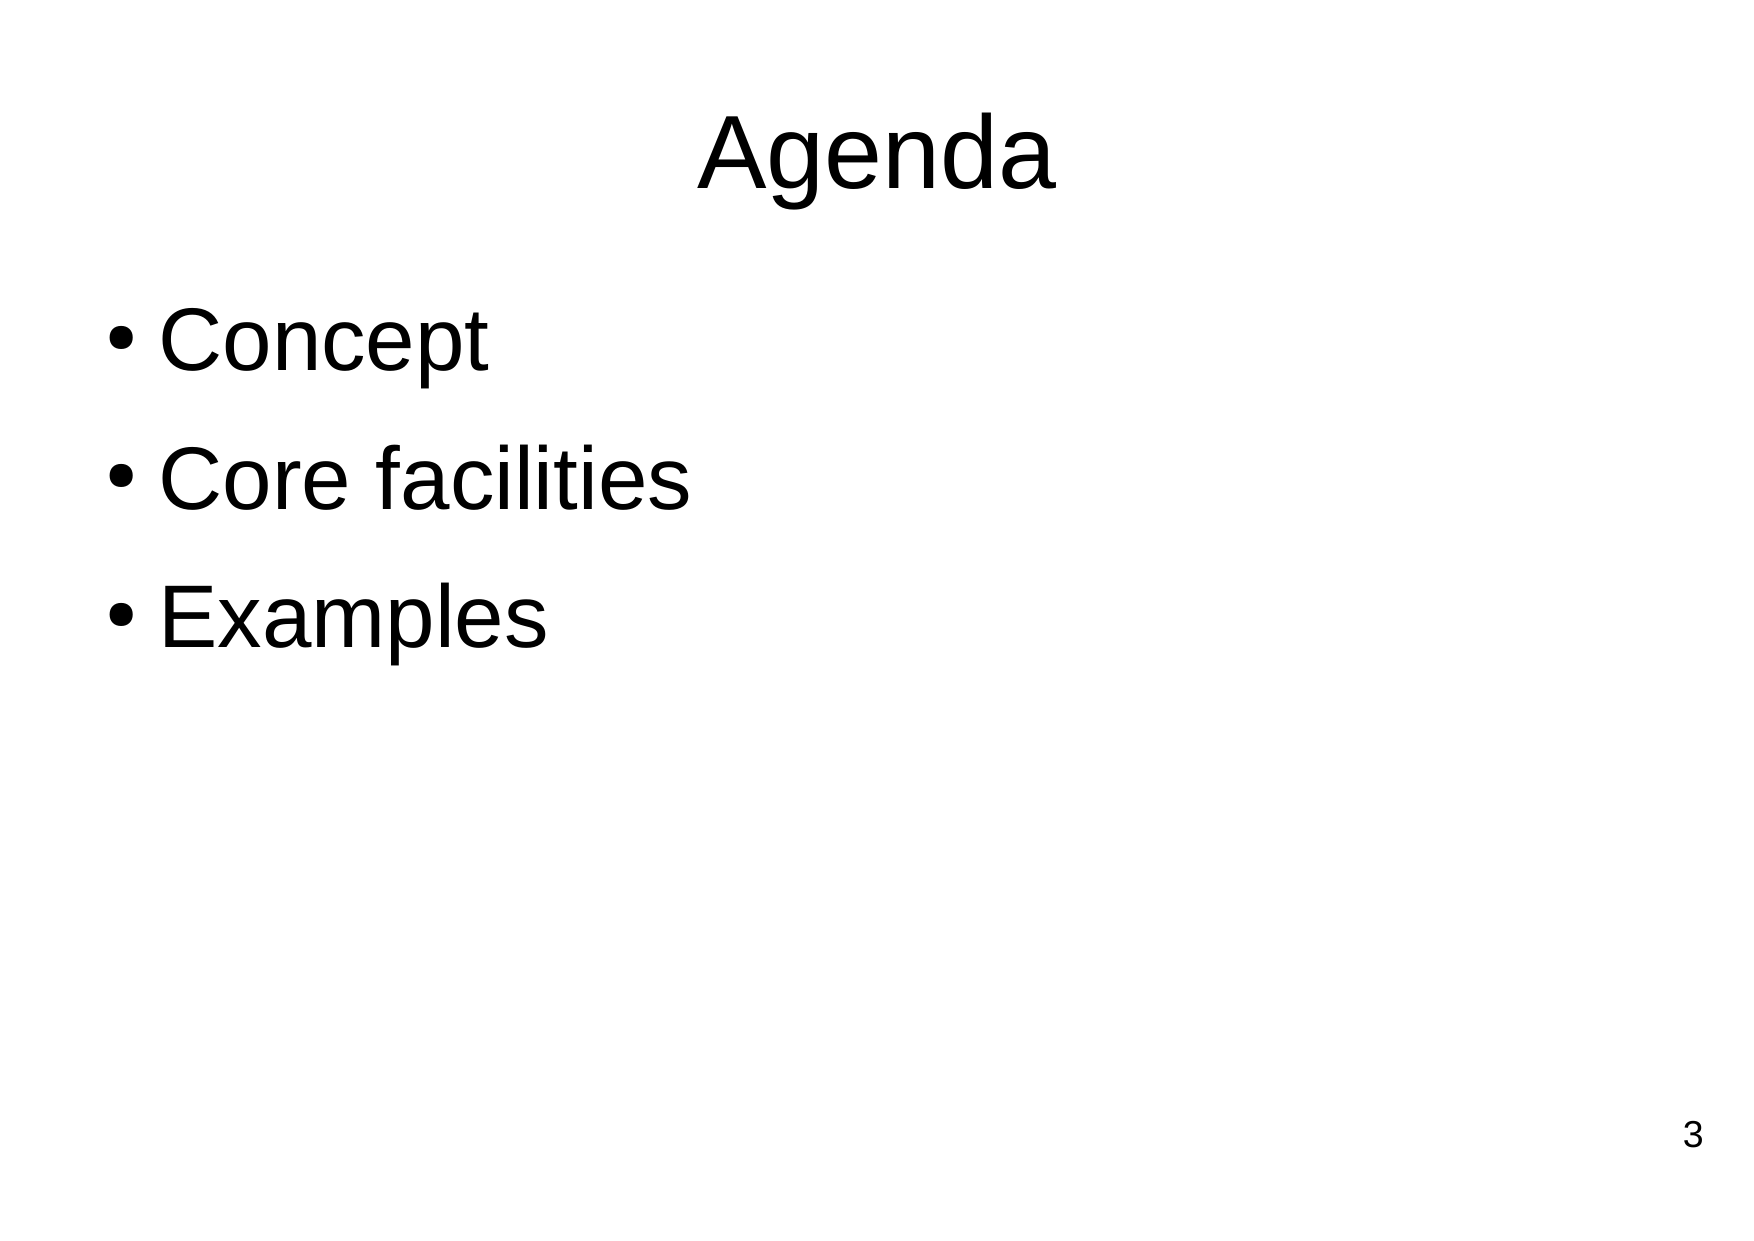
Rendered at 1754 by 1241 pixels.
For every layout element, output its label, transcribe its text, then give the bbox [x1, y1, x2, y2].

text_box <number> [1447, 1106, 1719, 1201]
list Concept Core facilities Examples [87, 290, 1667, 1010]
title Agenda [87, 49, 1667, 257]
